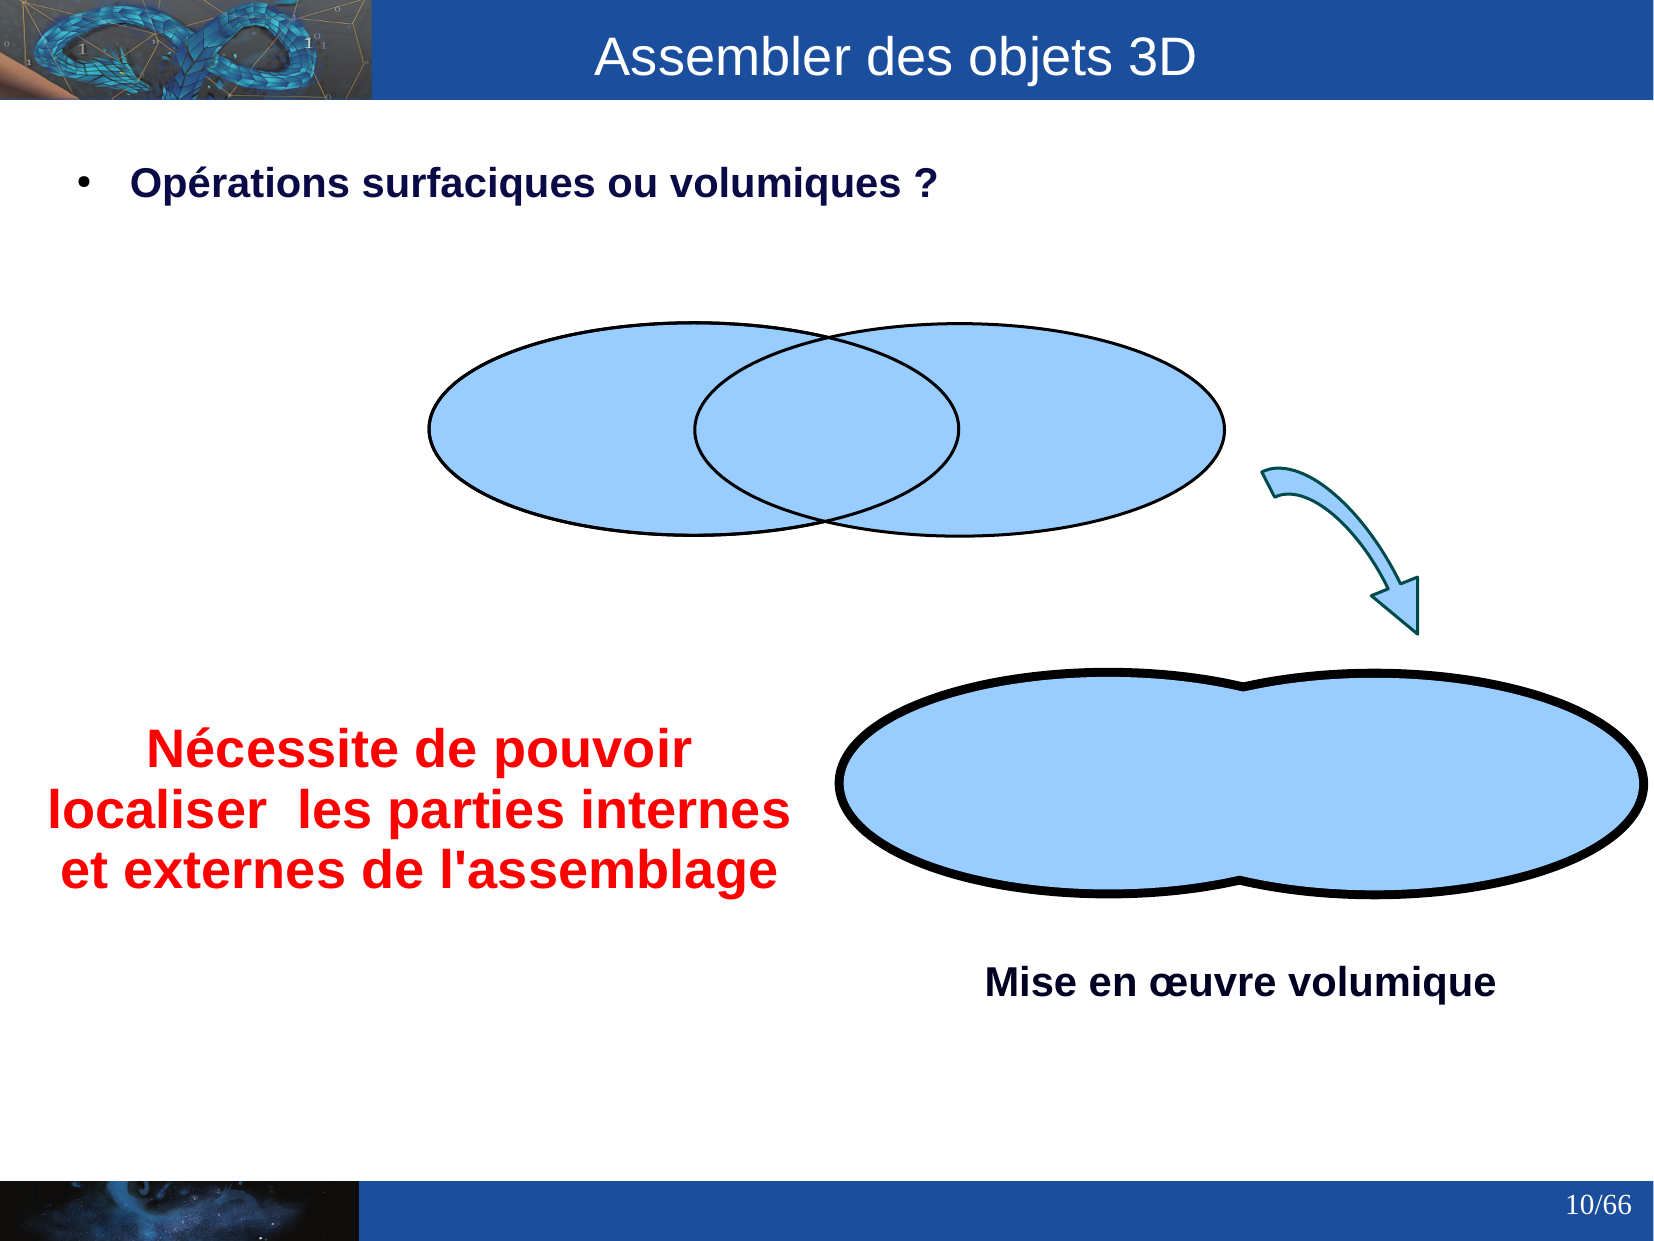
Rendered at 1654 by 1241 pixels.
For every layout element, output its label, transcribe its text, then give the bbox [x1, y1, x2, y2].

list Opérations surfaciques ou volumiques ? [58, 159, 1600, 1145]
text_box [843, 676, 1640, 891]
text_box Mise en œuvre volumique [942, 951, 1540, 1039]
text_box [830, 323, 1225, 537]
text_box Nécessite de pouvoir localiser les parties internes et externes de l'assemblage [28, 711, 812, 970]
text_box [431, 325, 957, 533]
picture [0, 1181, 1654, 1241]
picture [0, 0, 1654, 100]
text_box [1261, 468, 1418, 635]
title Assembler des objets 3D [387, 10, 1407, 102]
